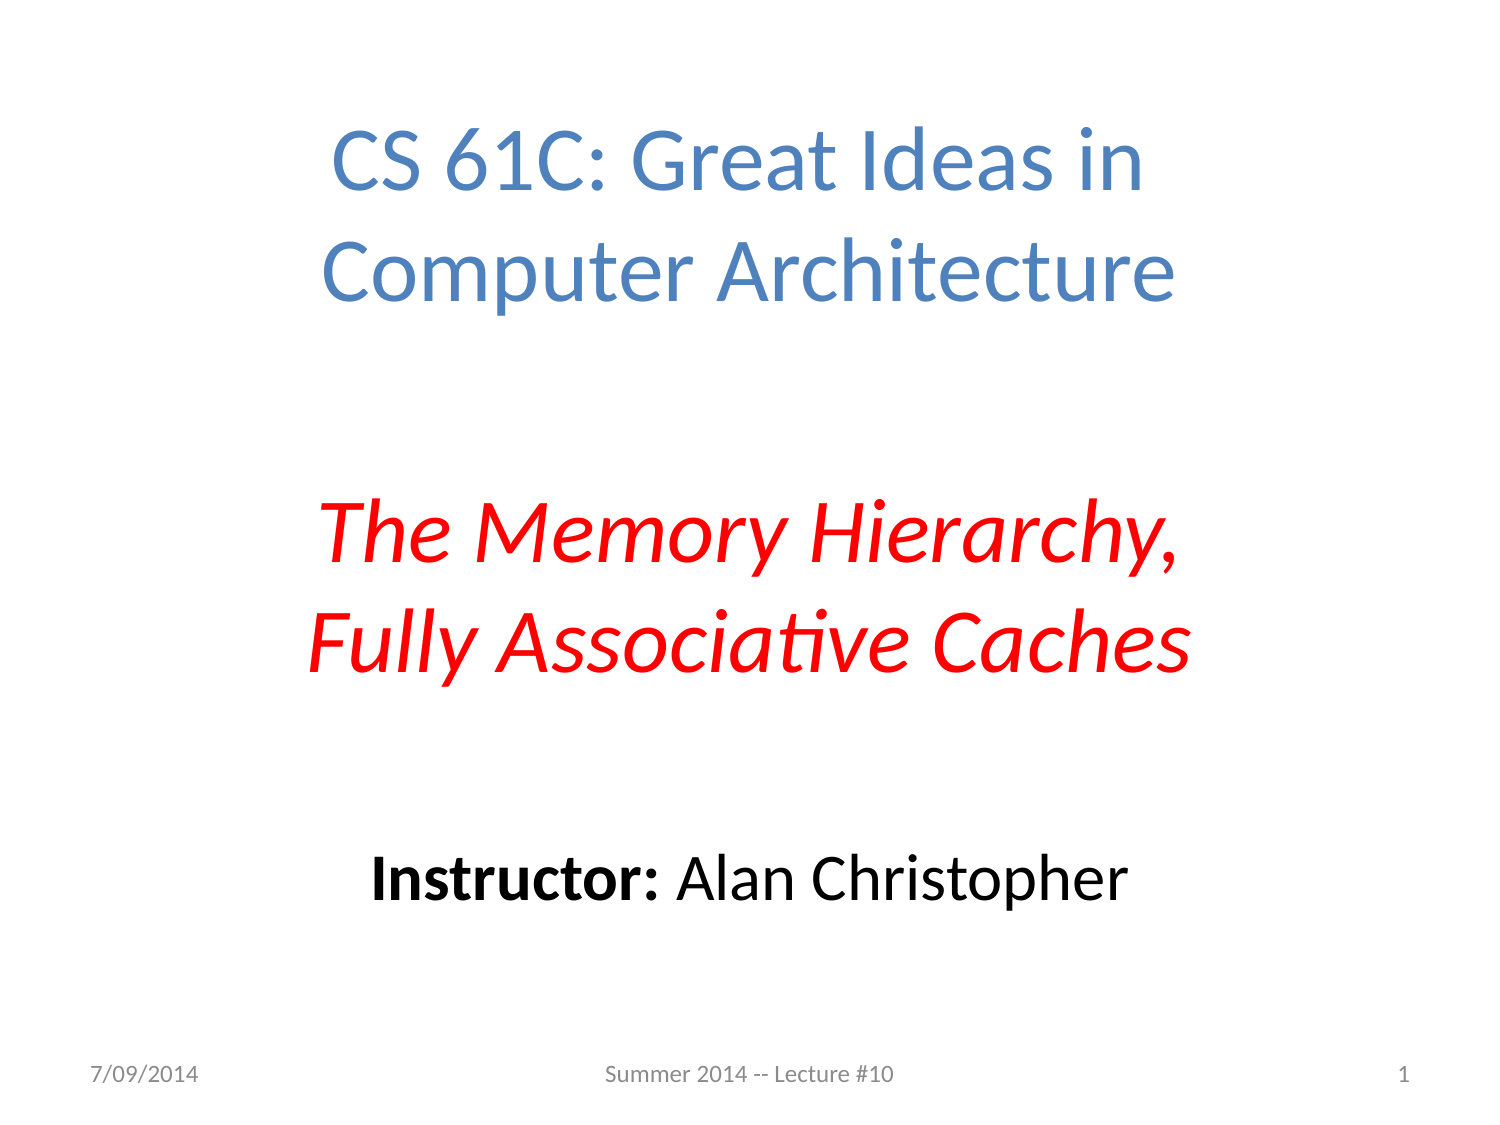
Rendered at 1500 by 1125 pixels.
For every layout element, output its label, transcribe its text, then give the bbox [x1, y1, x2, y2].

slide_number <number> [1074, 1042, 1425, 1103]
subtitle Instructor: Alan Christopher [0, 829, 1500, 927]
text_box CS 61C: Great Ideas in Computer Architecture The Memory Hierarchy, Fully Associative Caches [0, 91, 1500, 829]
footer Summer 2014 -- Lecture #10 [512, 1042, 988, 1103]
slide_number 7/09/2014 [75, 1042, 425, 1103]
